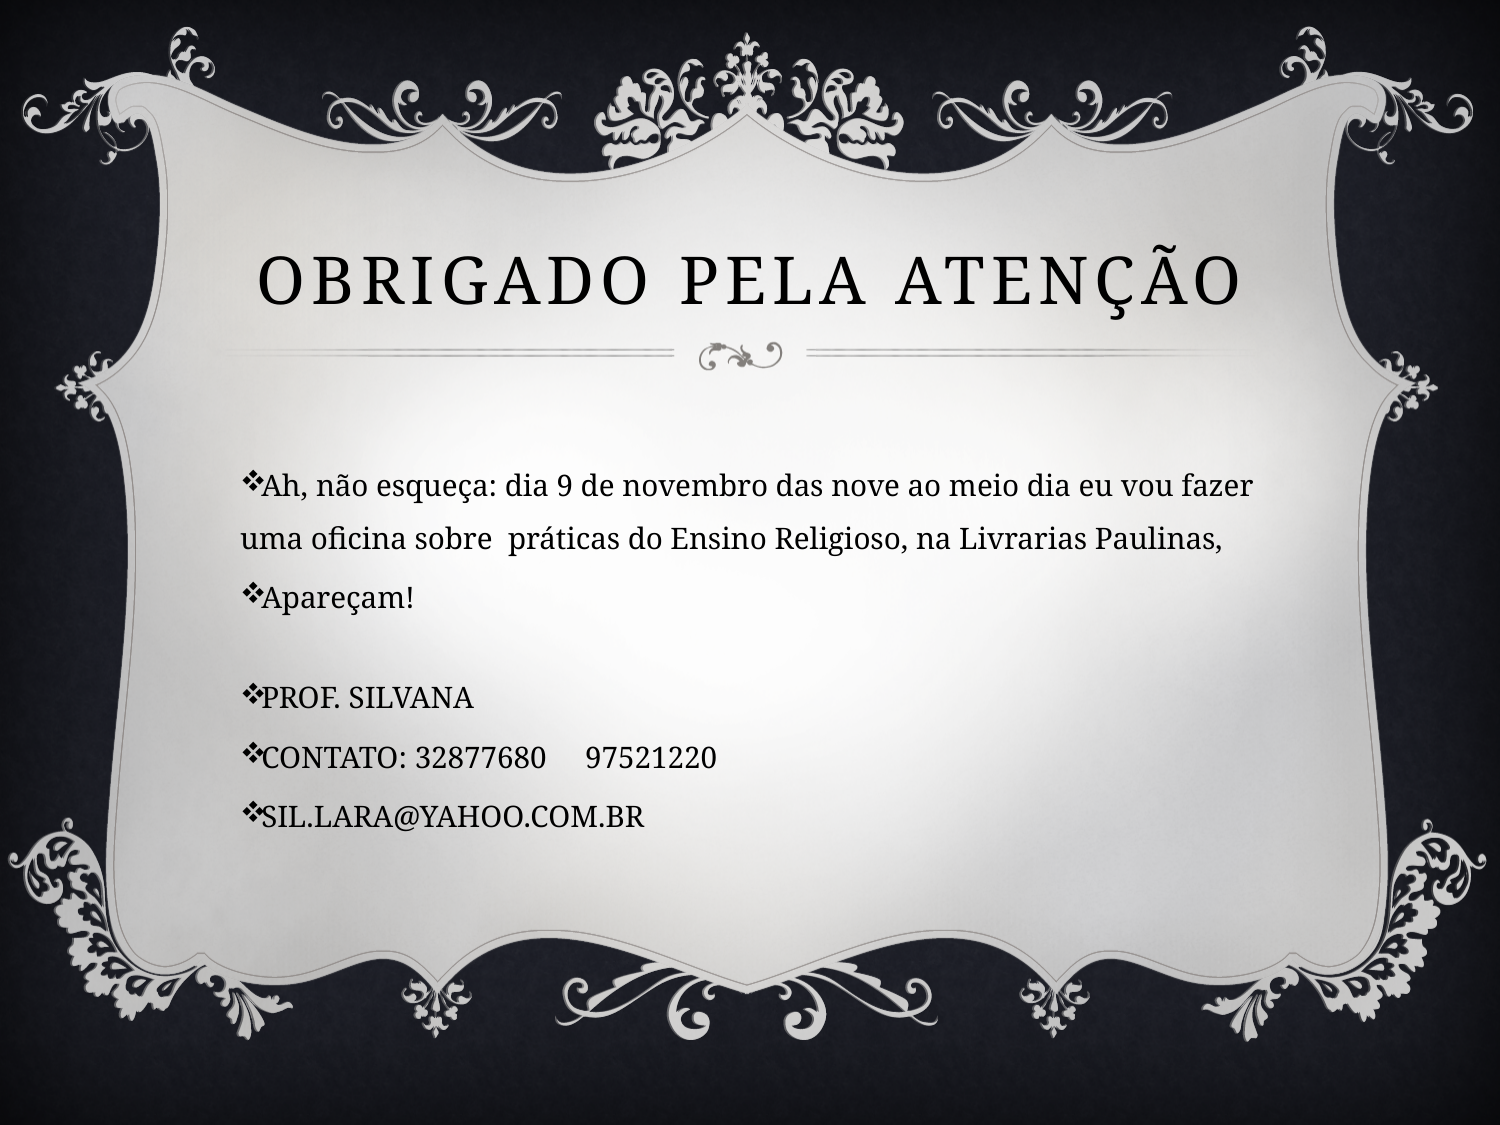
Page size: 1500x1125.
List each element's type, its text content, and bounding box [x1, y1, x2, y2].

list Ah, não esqueça: dia 9 de novembro das nove ao meio dia eu vou fazer uma oficina sobre práticas do Ensino Religioso, na Livrarias Paulinas, Apareçam! PROF. SILVANA CONTATO: 32877680 97521220 SIL.LARA@YAHOO.COM.BR [225, 399, 1275, 900]
title OBRIGADO PELA ATENÇÃO [225, 212, 1275, 325]
picture [0, 0, 1500, 1125]
